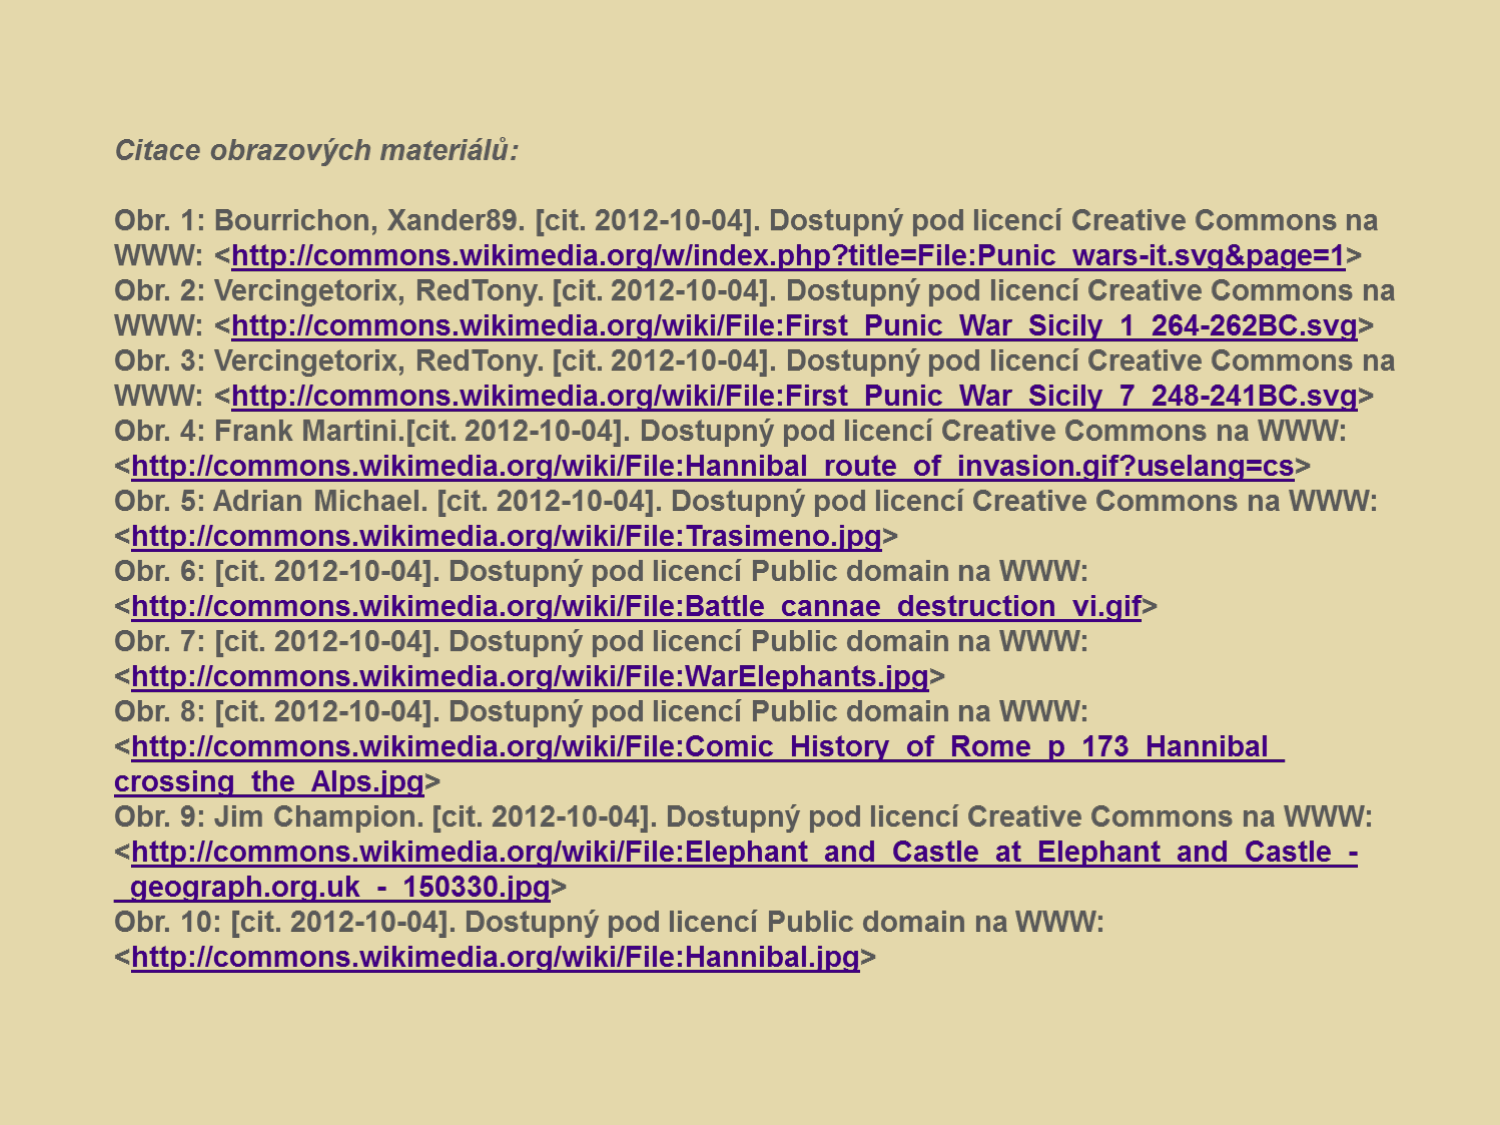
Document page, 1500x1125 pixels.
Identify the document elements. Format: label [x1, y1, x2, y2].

picture [97, 123, 1472, 1060]
